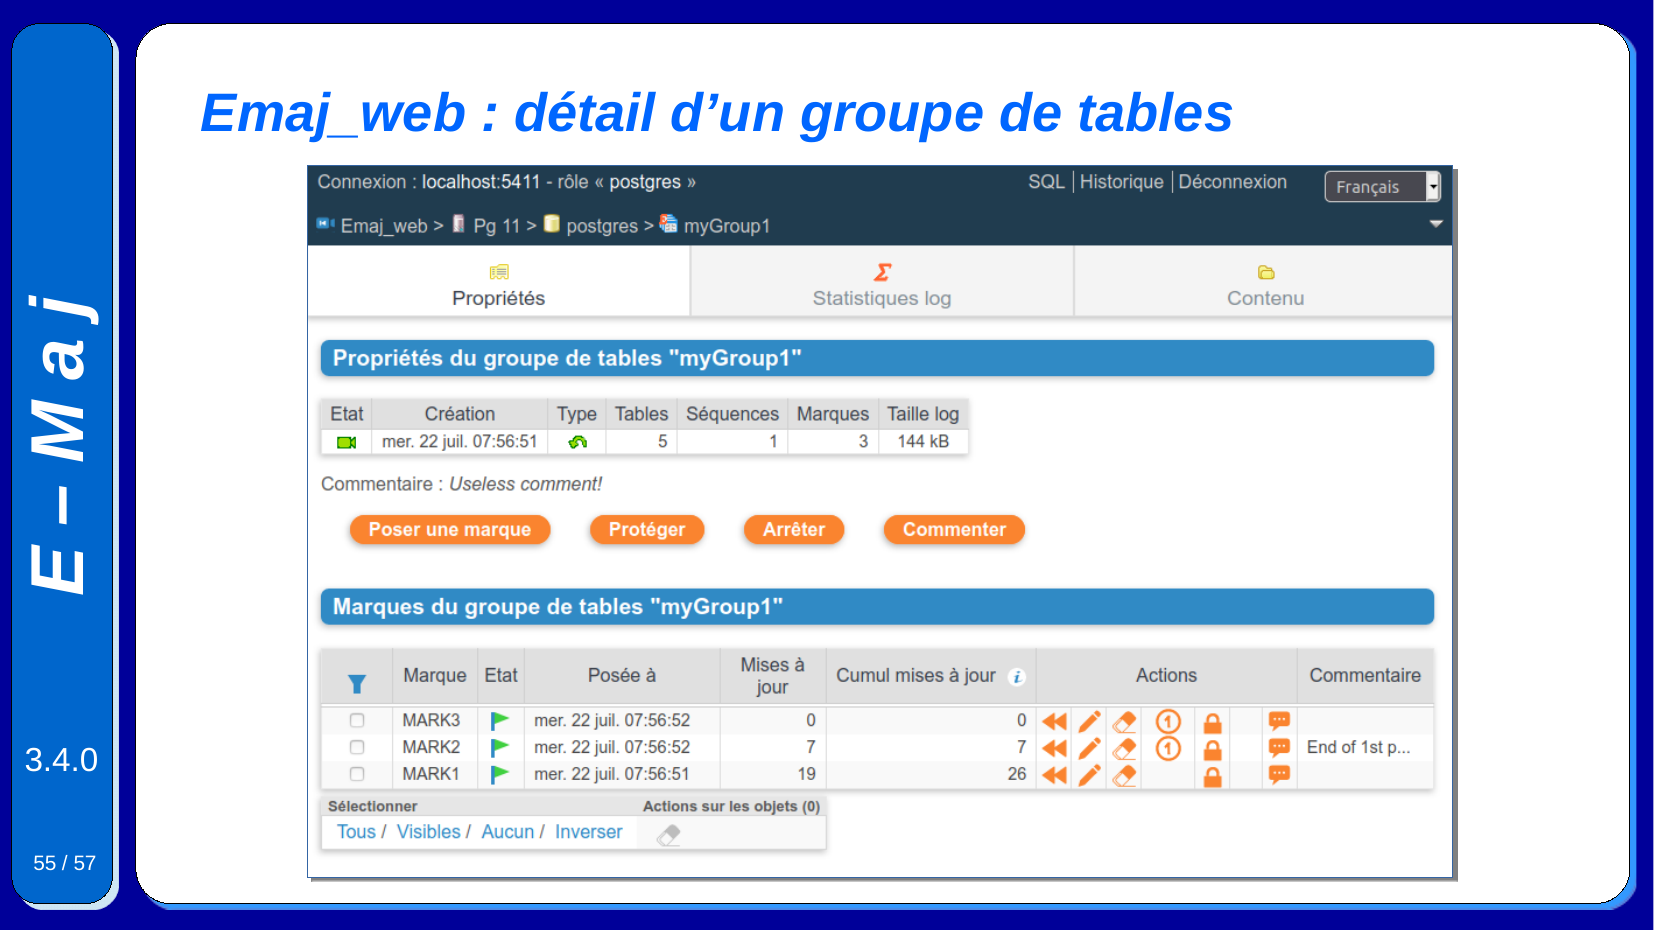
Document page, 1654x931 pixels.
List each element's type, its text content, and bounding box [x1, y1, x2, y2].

title Emaj_web : détail d’un groupe de tables [200, 34, 1575, 191]
picture [307, 165, 1453, 878]
